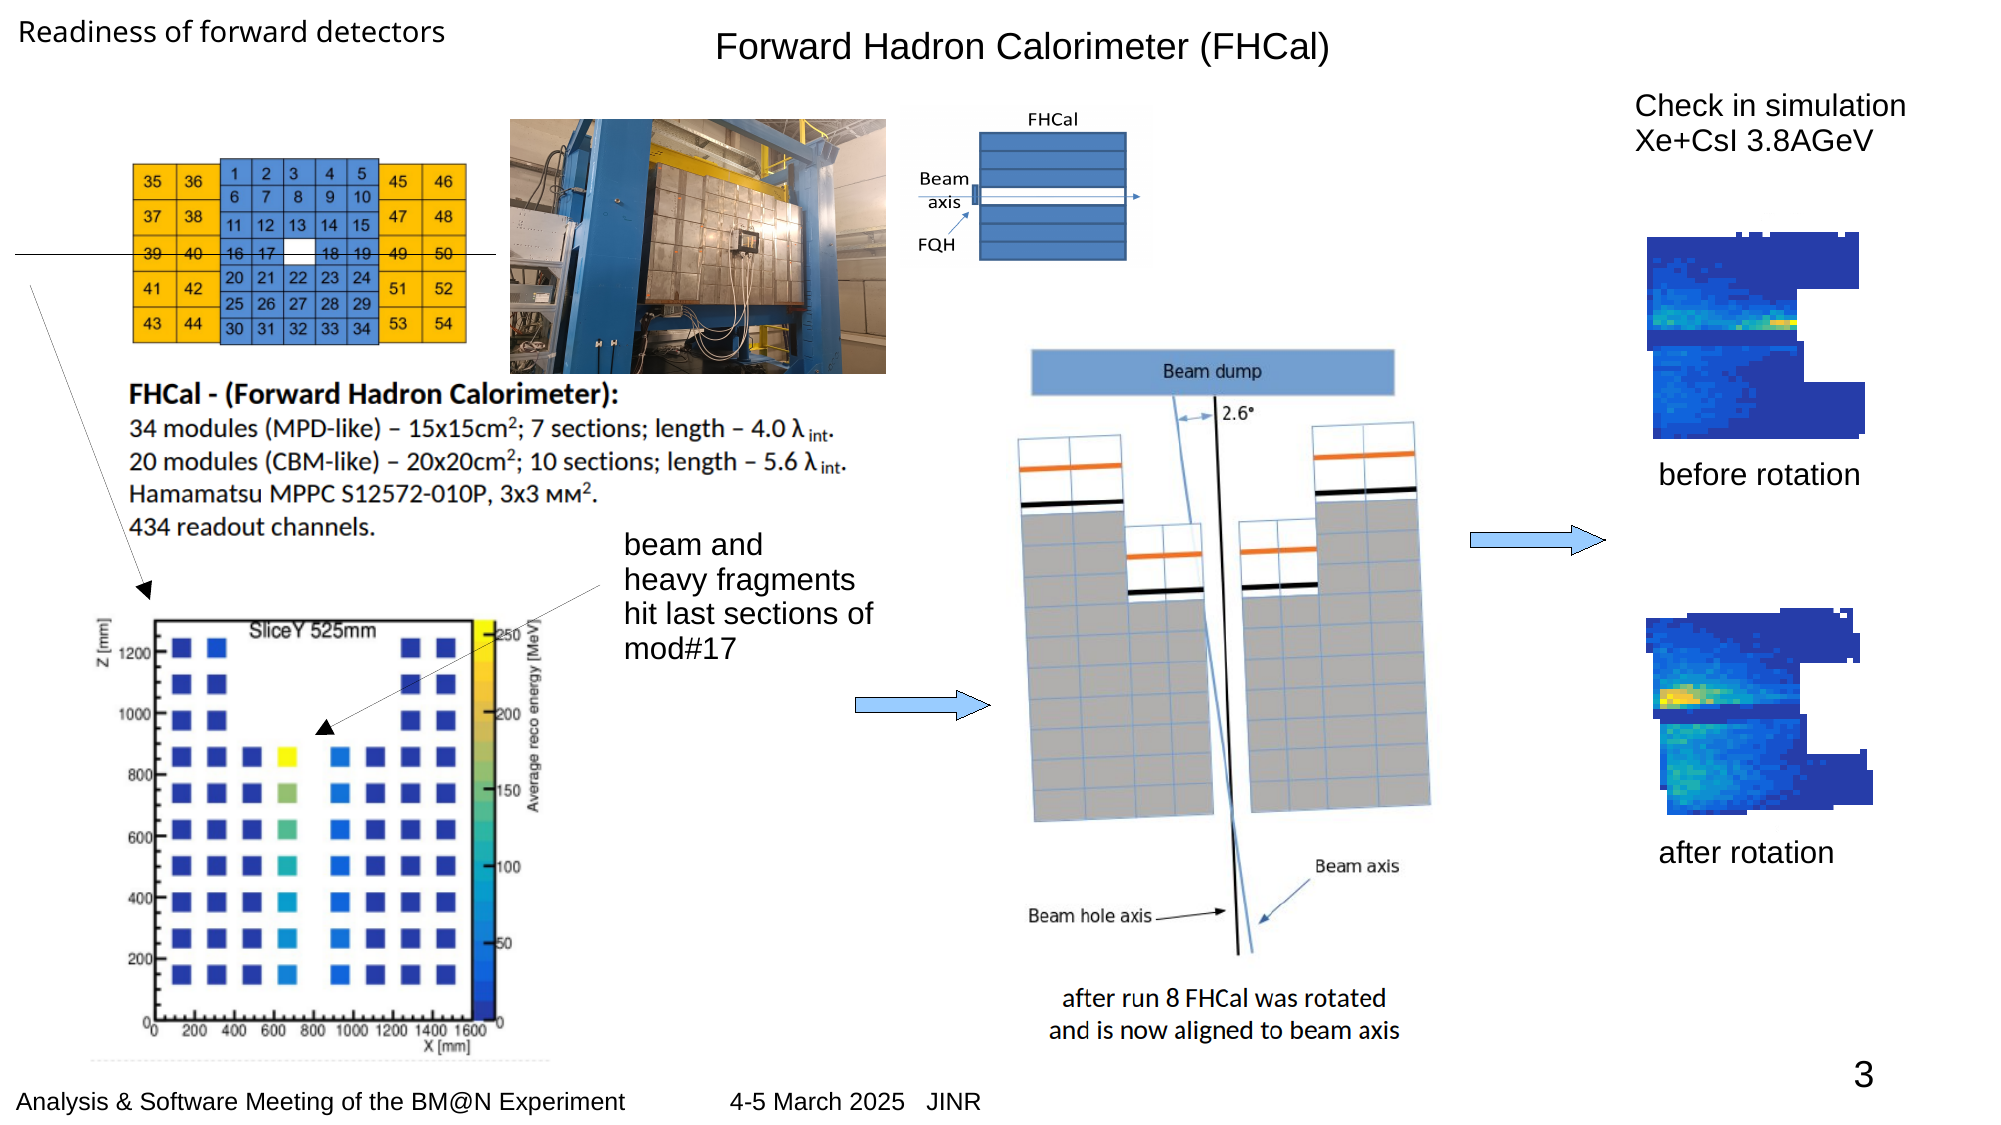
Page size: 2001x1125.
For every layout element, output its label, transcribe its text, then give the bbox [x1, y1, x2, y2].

picture [105, 105, 886, 571]
picture [90, 584, 551, 1068]
text_box <номер> [1847, 1046, 2001, 1116]
picture [995, 340, 1456, 1064]
text_box before rotation [1643, 450, 1876, 500]
text_box Forward Hadron Calorimeter (FHCal) [700, 18, 1347, 76]
picture [1610, 569, 1911, 864]
text_box beam and heavy fragments hit last sections of mod#17 [609, 519, 888, 674]
picture [900, 104, 1153, 268]
text_box Readiness of forward detectors [3, 4, 470, 63]
text_box [1470, 525, 1606, 556]
text_box [855, 690, 991, 721]
text_box Analysis & Software Meeting of the BM@N Experiment 4-5 March 2025 JINR [1, 1080, 1096, 1124]
text_box after rotation [1643, 828, 1849, 878]
picture [1606, 205, 1896, 474]
picture [105, 485, 138, 571]
text_box Check in simulation Xe+CsI 3.8AGeV [1620, 80, 1921, 165]
